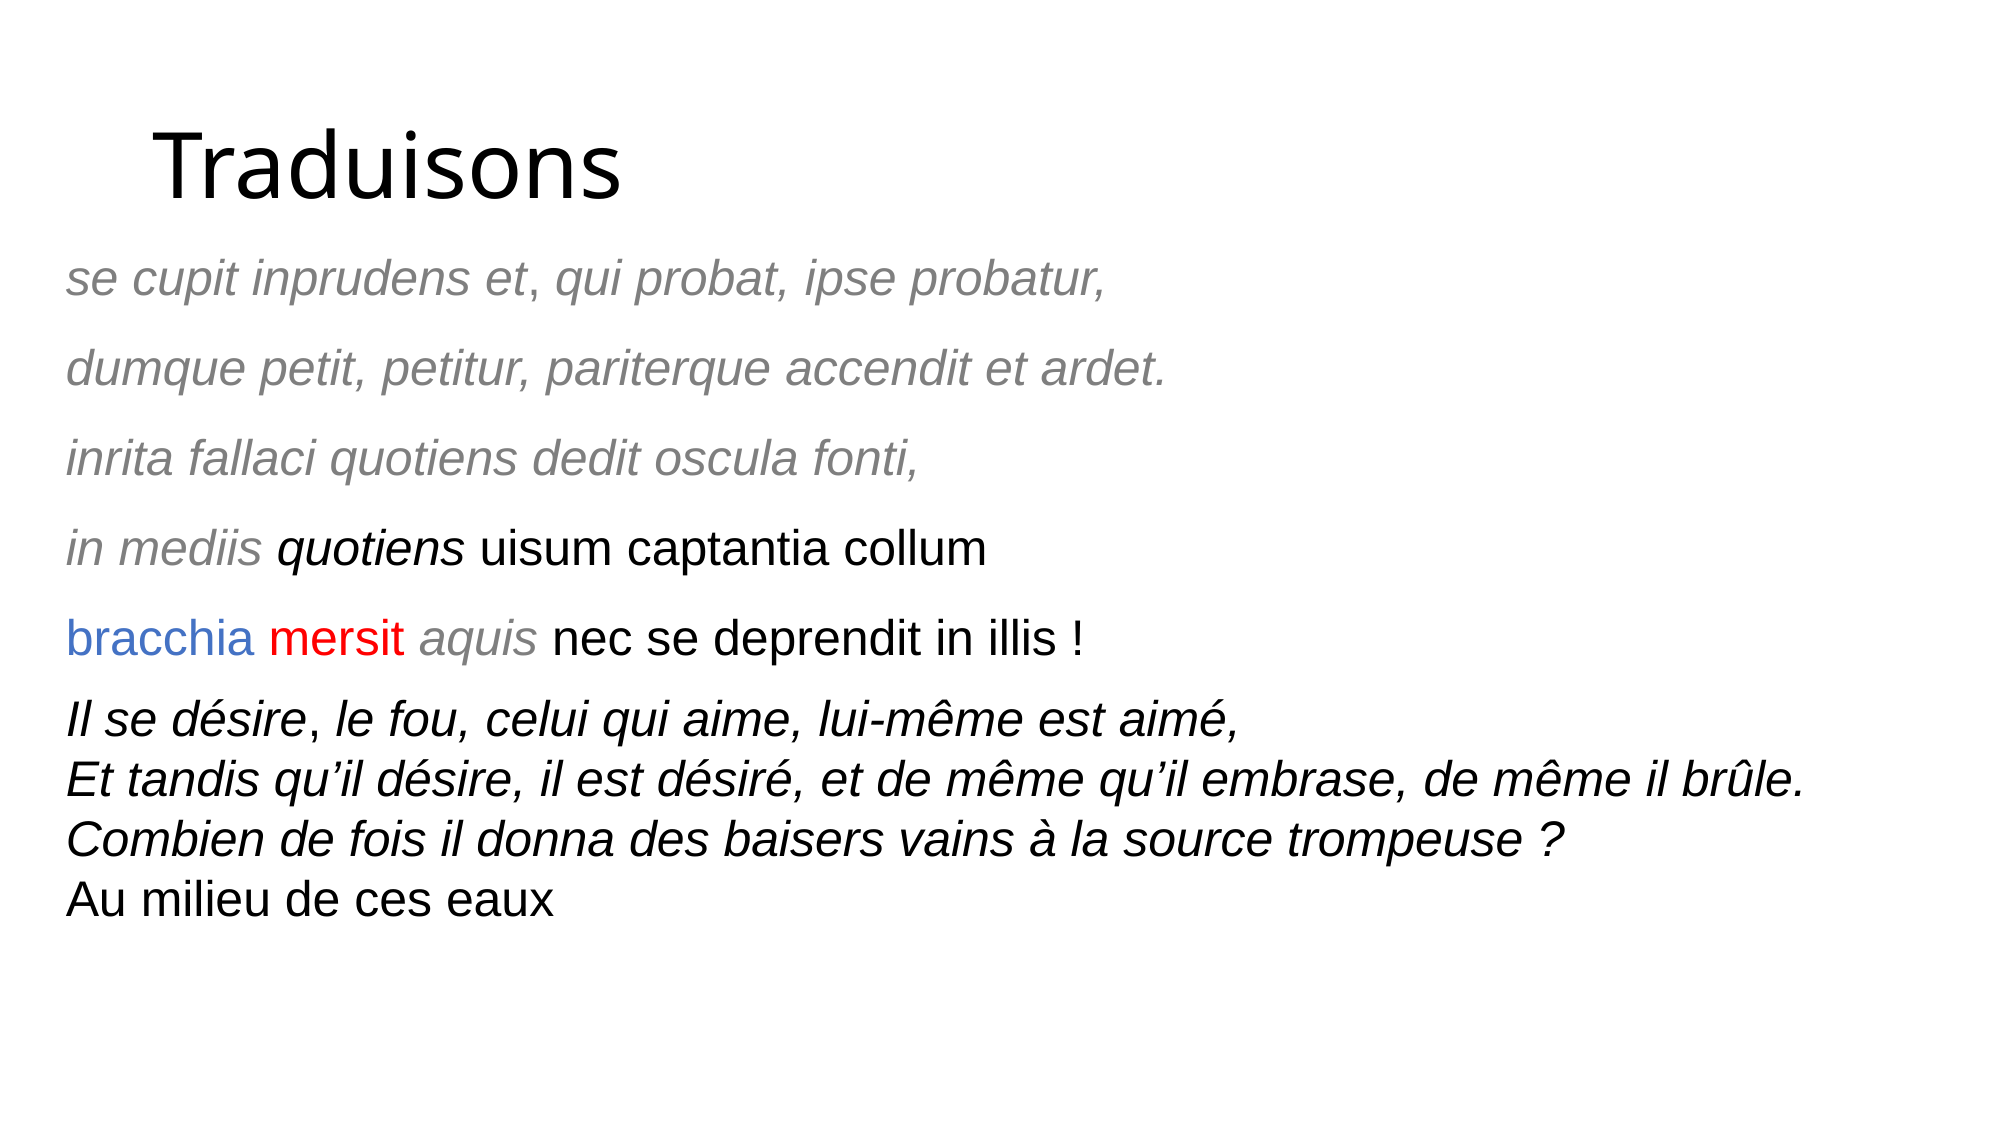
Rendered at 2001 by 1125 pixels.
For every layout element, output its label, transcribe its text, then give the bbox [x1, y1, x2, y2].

title Traduisons [137, 59, 1863, 207]
list se cupit inprudens et, qui probat, ipse probatur, dumque petit, petitur, pariterque accendit et ardet. inrita fallaci quotiens dedit oscula fonti, in mediis quotiens uisum captantia collum bracchia mersit aquis nec se deprendit in illis ! Il se désire, le fou, celui qui aime, lui-même est aimé, Et tandis qu’il désire, il est désiré, et de même qu’il embrase, de même il brûle. Combien de fois il donna des baisers vains à la source trompeuse ? Au milieu de ces eaux [50, 207, 2000, 1083]
